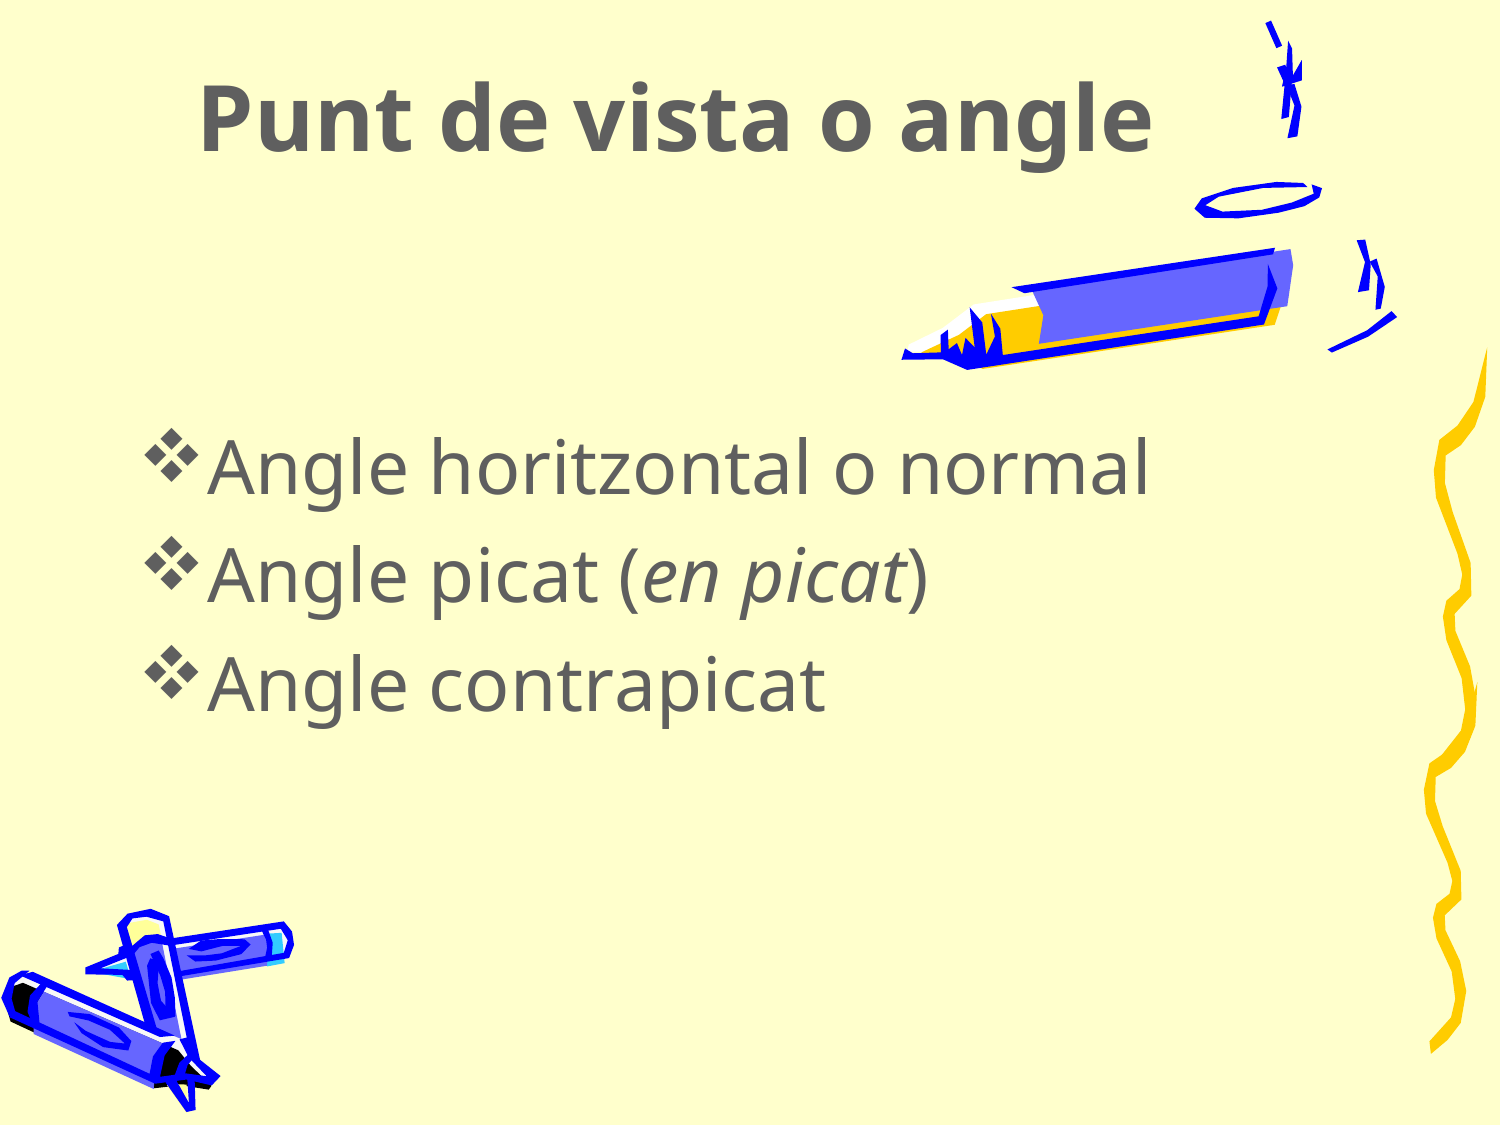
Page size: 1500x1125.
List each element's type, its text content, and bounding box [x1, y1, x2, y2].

list Angle horitzontal o normal Angle picat (en picat) Angle contrapicat [123, 411, 1228, 762]
title Punt de vista o angle [112, 24, 1240, 288]
